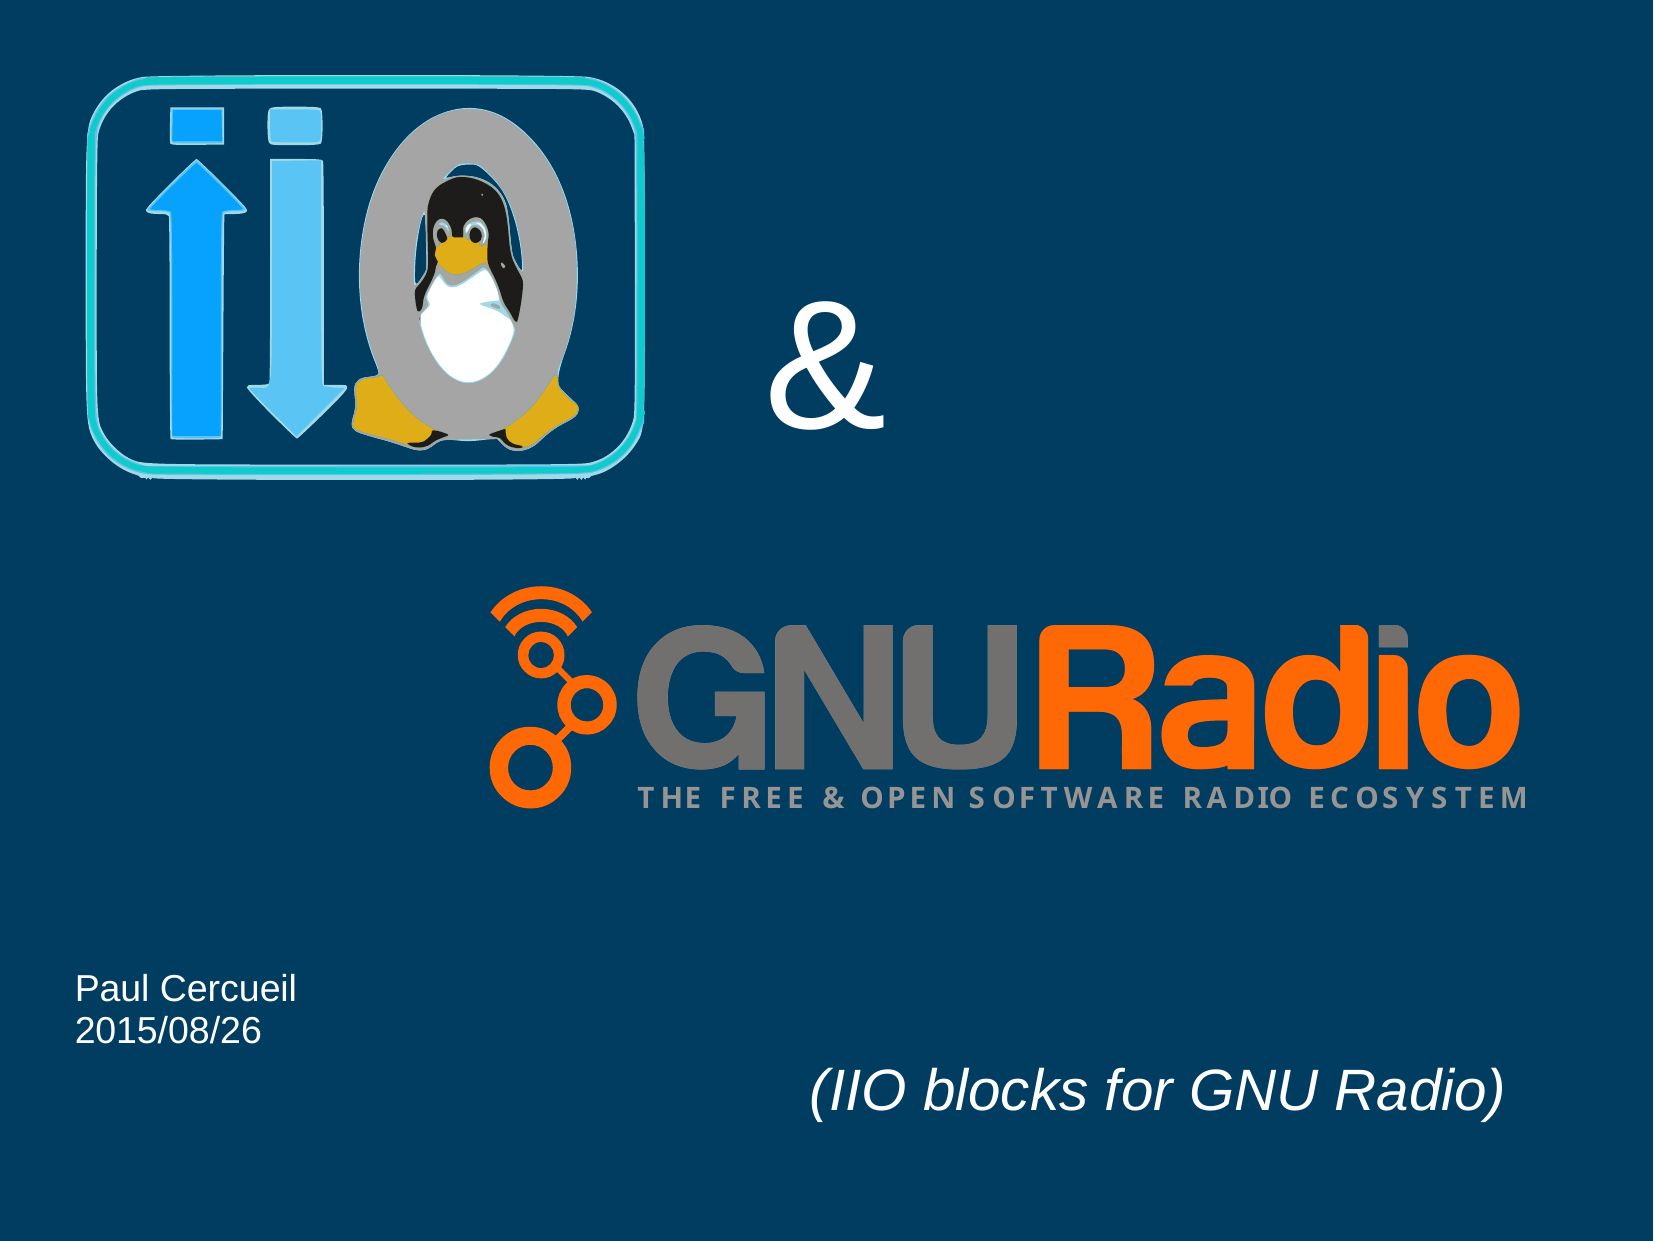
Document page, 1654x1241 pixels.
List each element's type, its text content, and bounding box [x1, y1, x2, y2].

text_box & [750, 255, 1276, 475]
picture [85, 75, 646, 481]
picture [421, 525, 1591, 860]
text_box (IIO blocks for GNU Radio) [795, 1050, 1546, 1130]
text_box Paul Cercueil 2015/08/26 [60, 960, 436, 1059]
